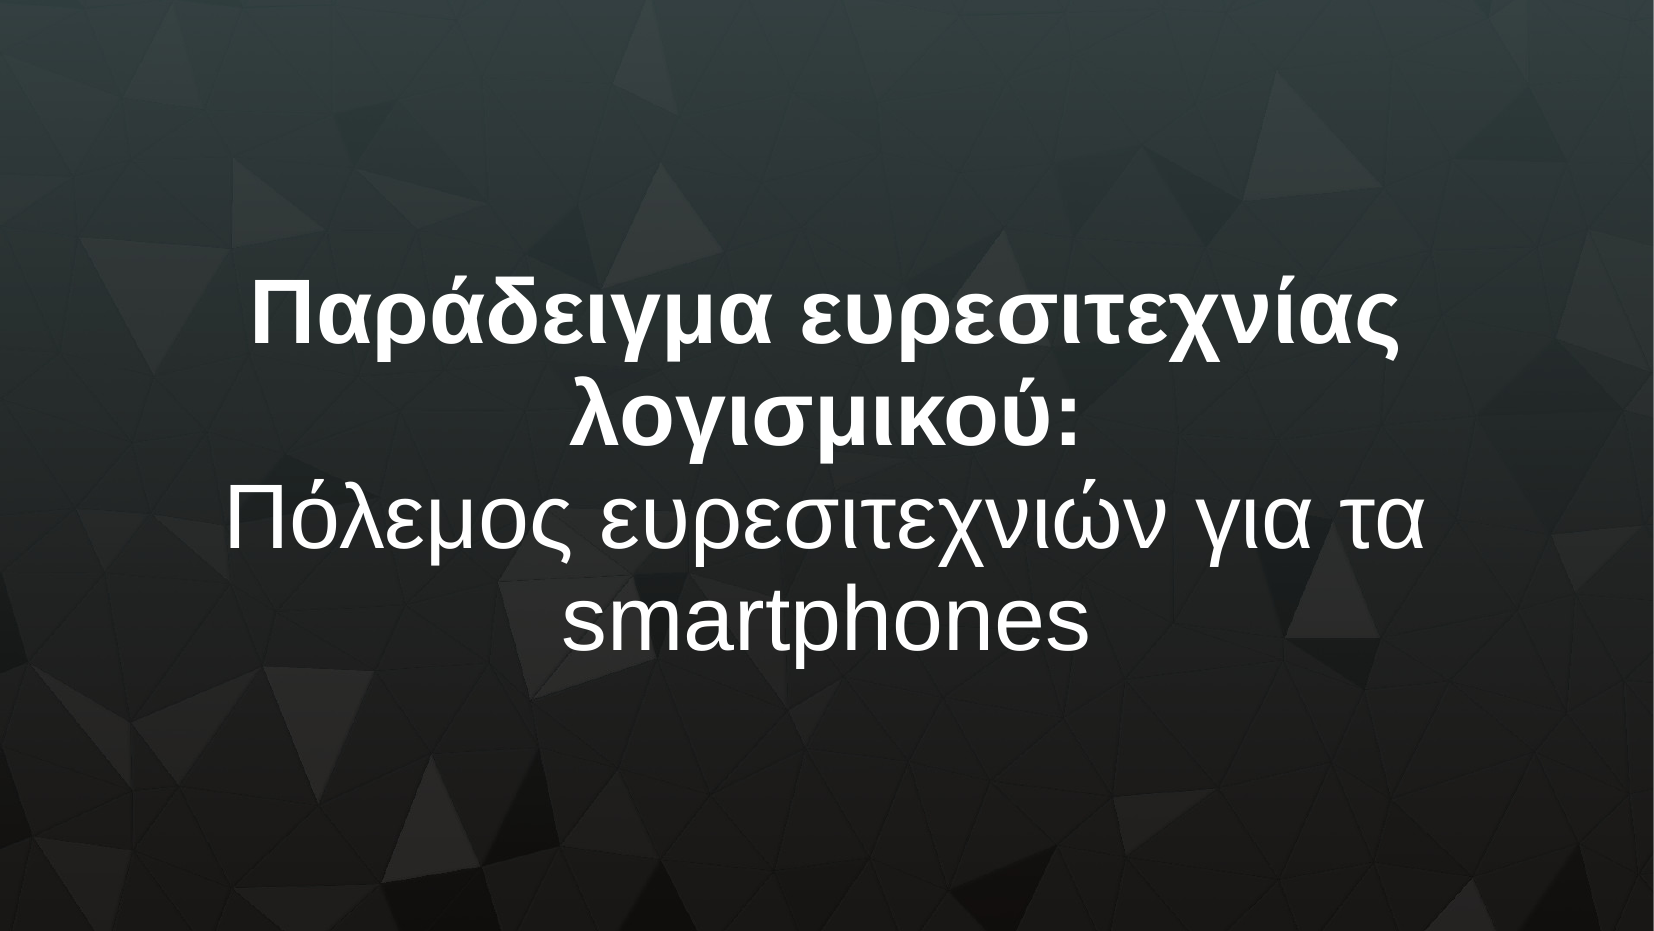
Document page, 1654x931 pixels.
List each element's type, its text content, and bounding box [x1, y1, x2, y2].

picture [0, 0, 1654, 931]
title Παράδειγμα ευρεσιτεχνίας λογισμικού: Πόλεμος ευρεσιτεχνιών για τα smartphones [82, 260, 1571, 671]
